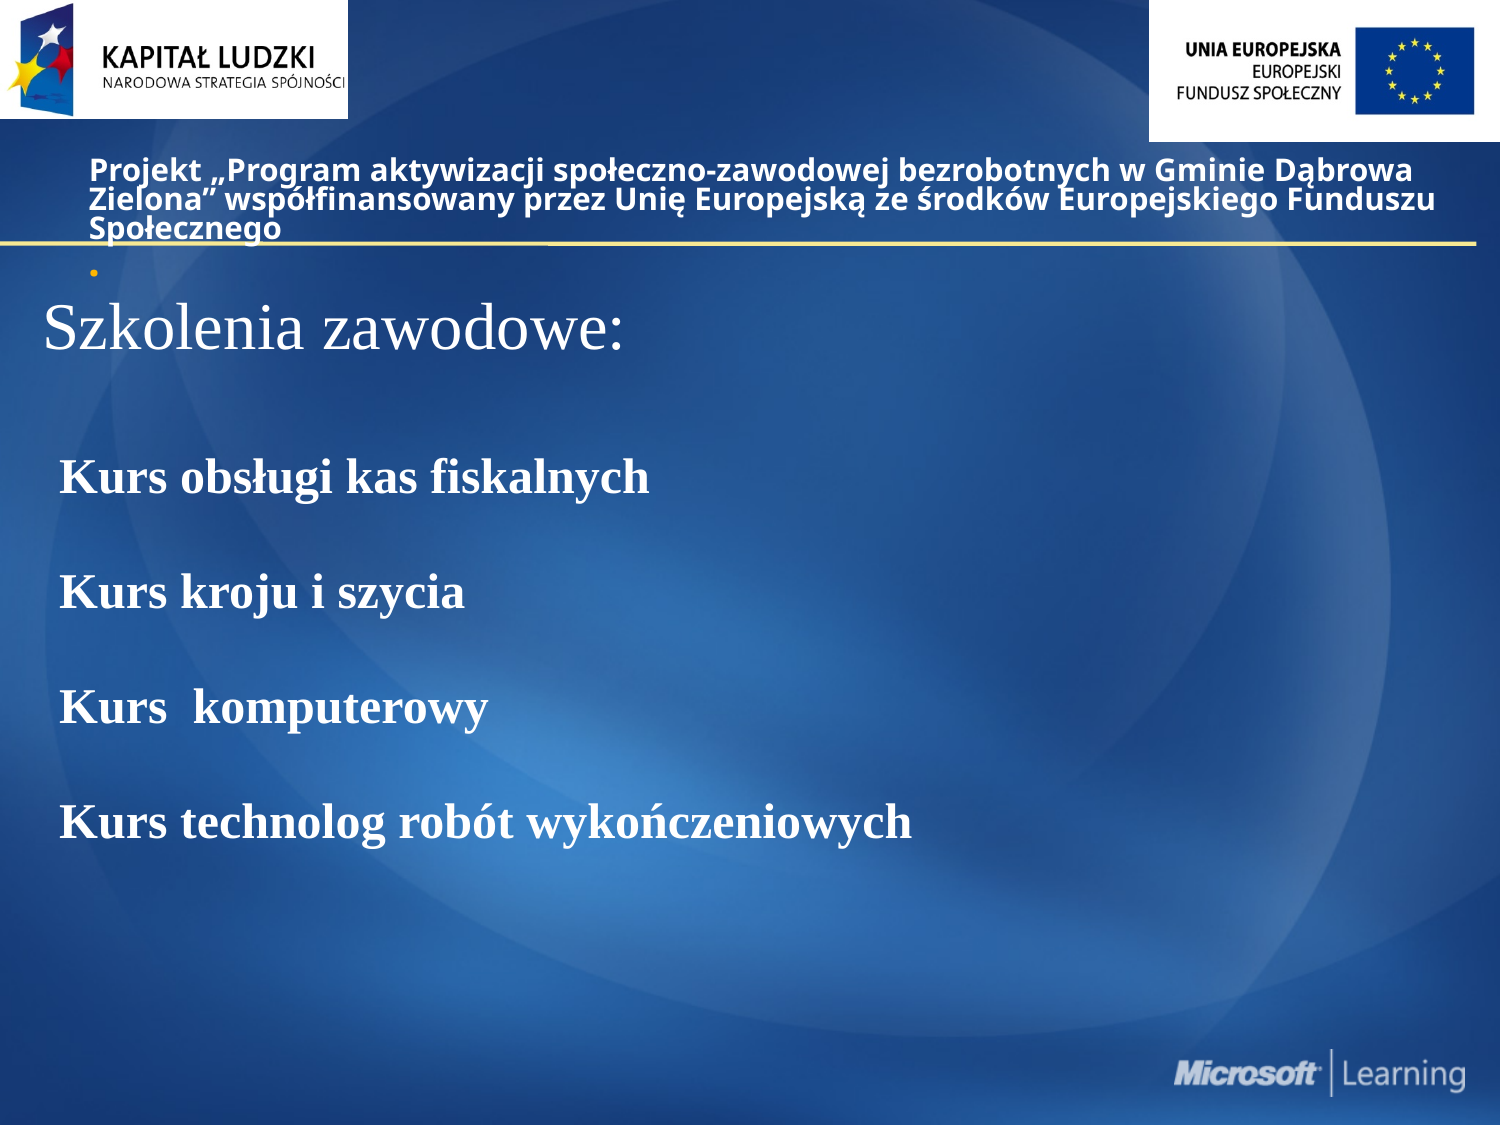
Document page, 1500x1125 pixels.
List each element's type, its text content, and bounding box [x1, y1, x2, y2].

picture [1149, 0, 1500, 142]
picture [0, 0, 348, 119]
text_box Kurs obsługi kas fiskalnych Kurs kroju i szycia Kurs komputerowy Kurs technolog robót wykończeniowych [59, 413, 1444, 1034]
text_box Projekt „Program aktywizacji społeczno-zawodowej bezrobotnych w Gminie Dąbrowa Zielona” współfinansowany przez Unię Europejską ze środków Europejskiego Funduszu Społecznego . [88, 147, 1493, 296]
text_box Szkolenia zawodowe: [42, 265, 1418, 394]
